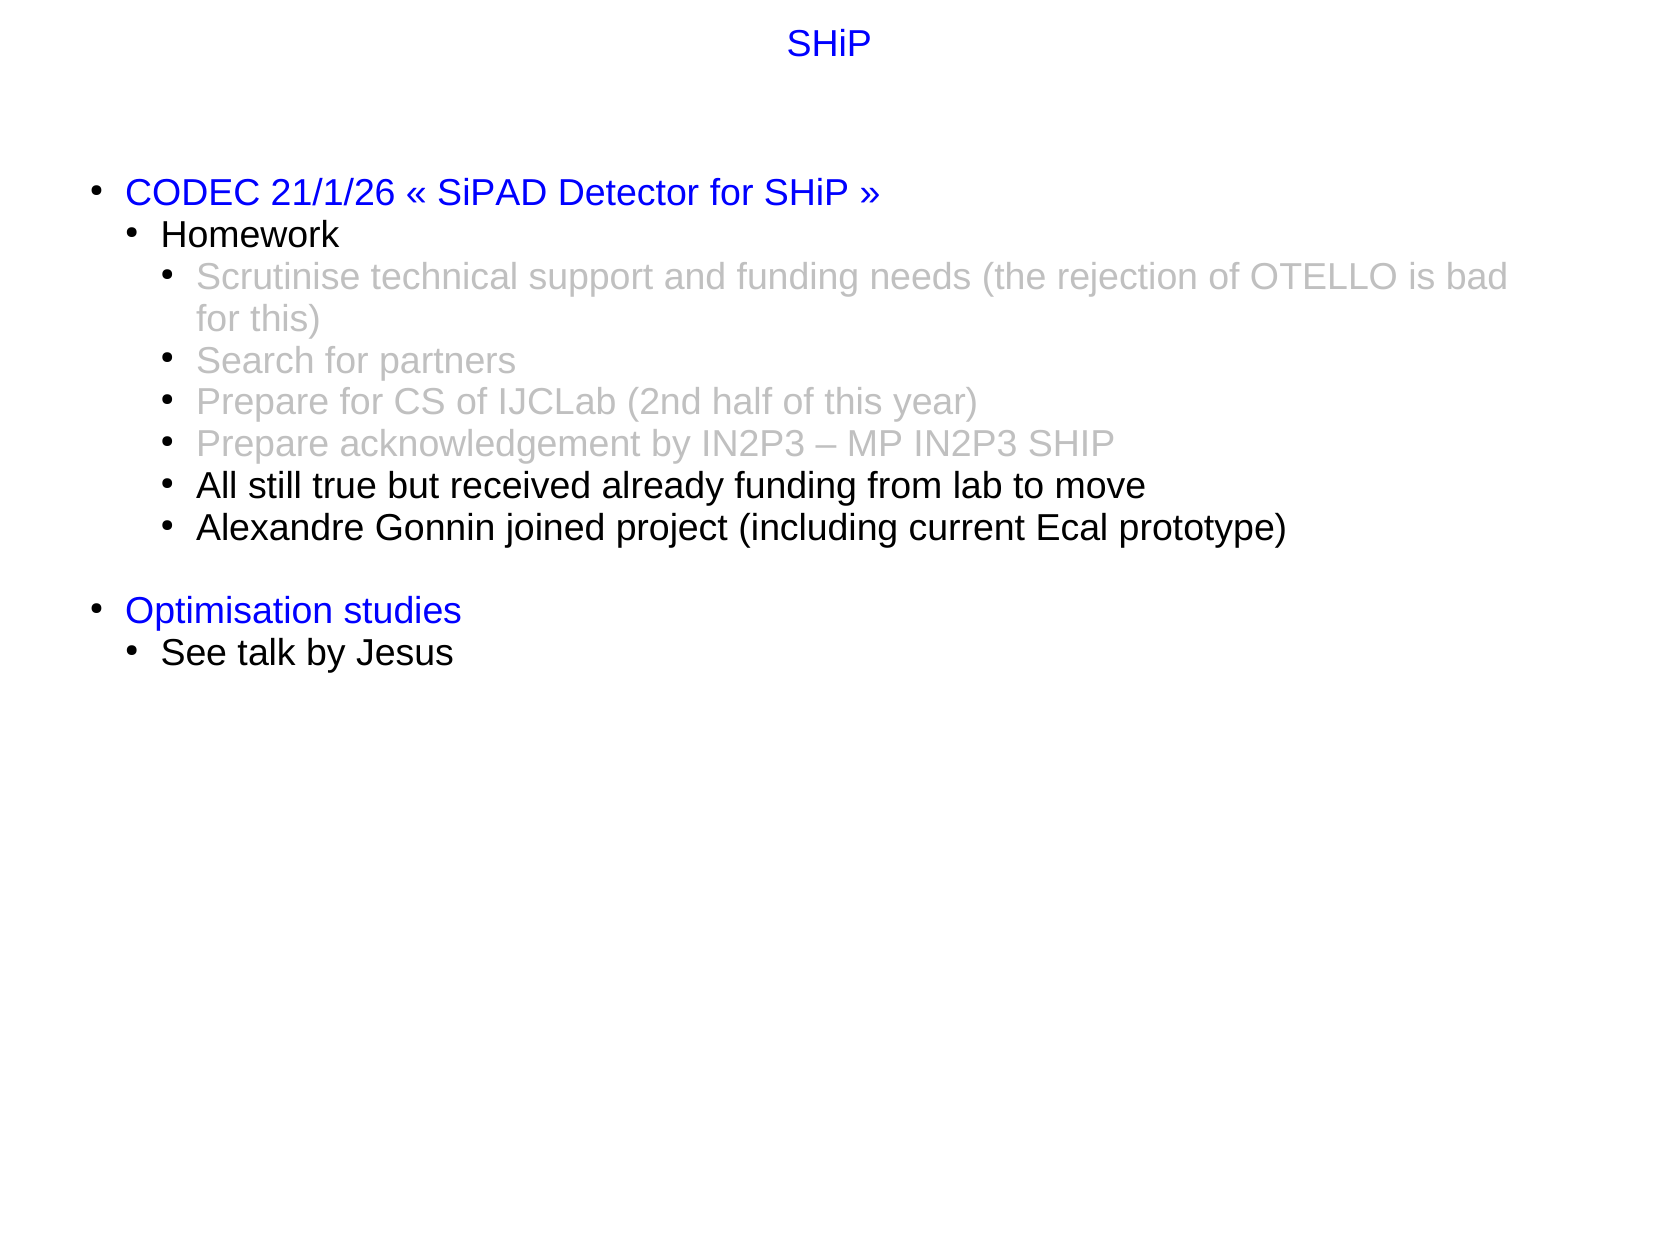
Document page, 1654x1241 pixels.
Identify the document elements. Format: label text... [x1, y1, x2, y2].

text_box SHiP [771, 13, 882, 91]
text_box CODEC 21/1/26 « SiPAD Detector for SHiP » Homework Scrutinise technical support and funding needs (the rejection of OTELLO is bad for this) Search for partners Prepare for CS of IJCLab (2nd half of this year) Prepare acknowledgement by IN2P3 – MP IN2P3 SHIP All still true but received already funding from lab to move Alexandre Gonnin joined project (including current Ecal prototype) Optimisation studies See talk by Jesus [75, 165, 1546, 850]
